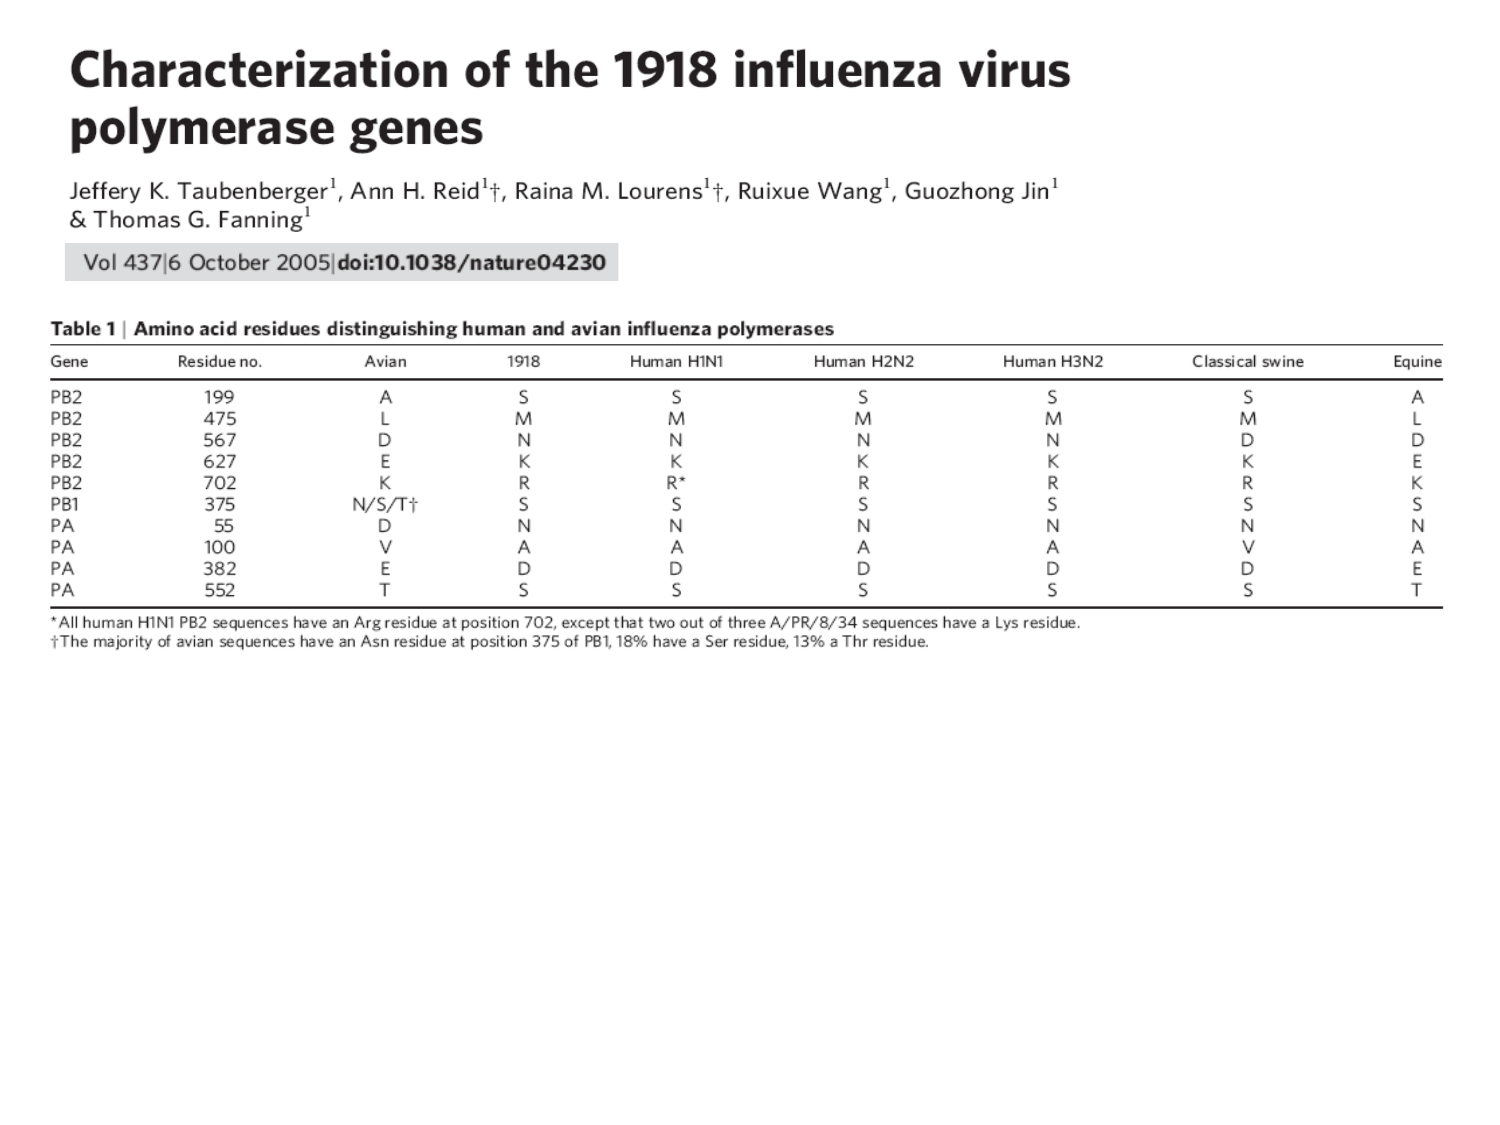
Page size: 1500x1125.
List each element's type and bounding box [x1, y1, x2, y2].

picture [41, 314, 1461, 665]
picture [53, 42, 1074, 281]
